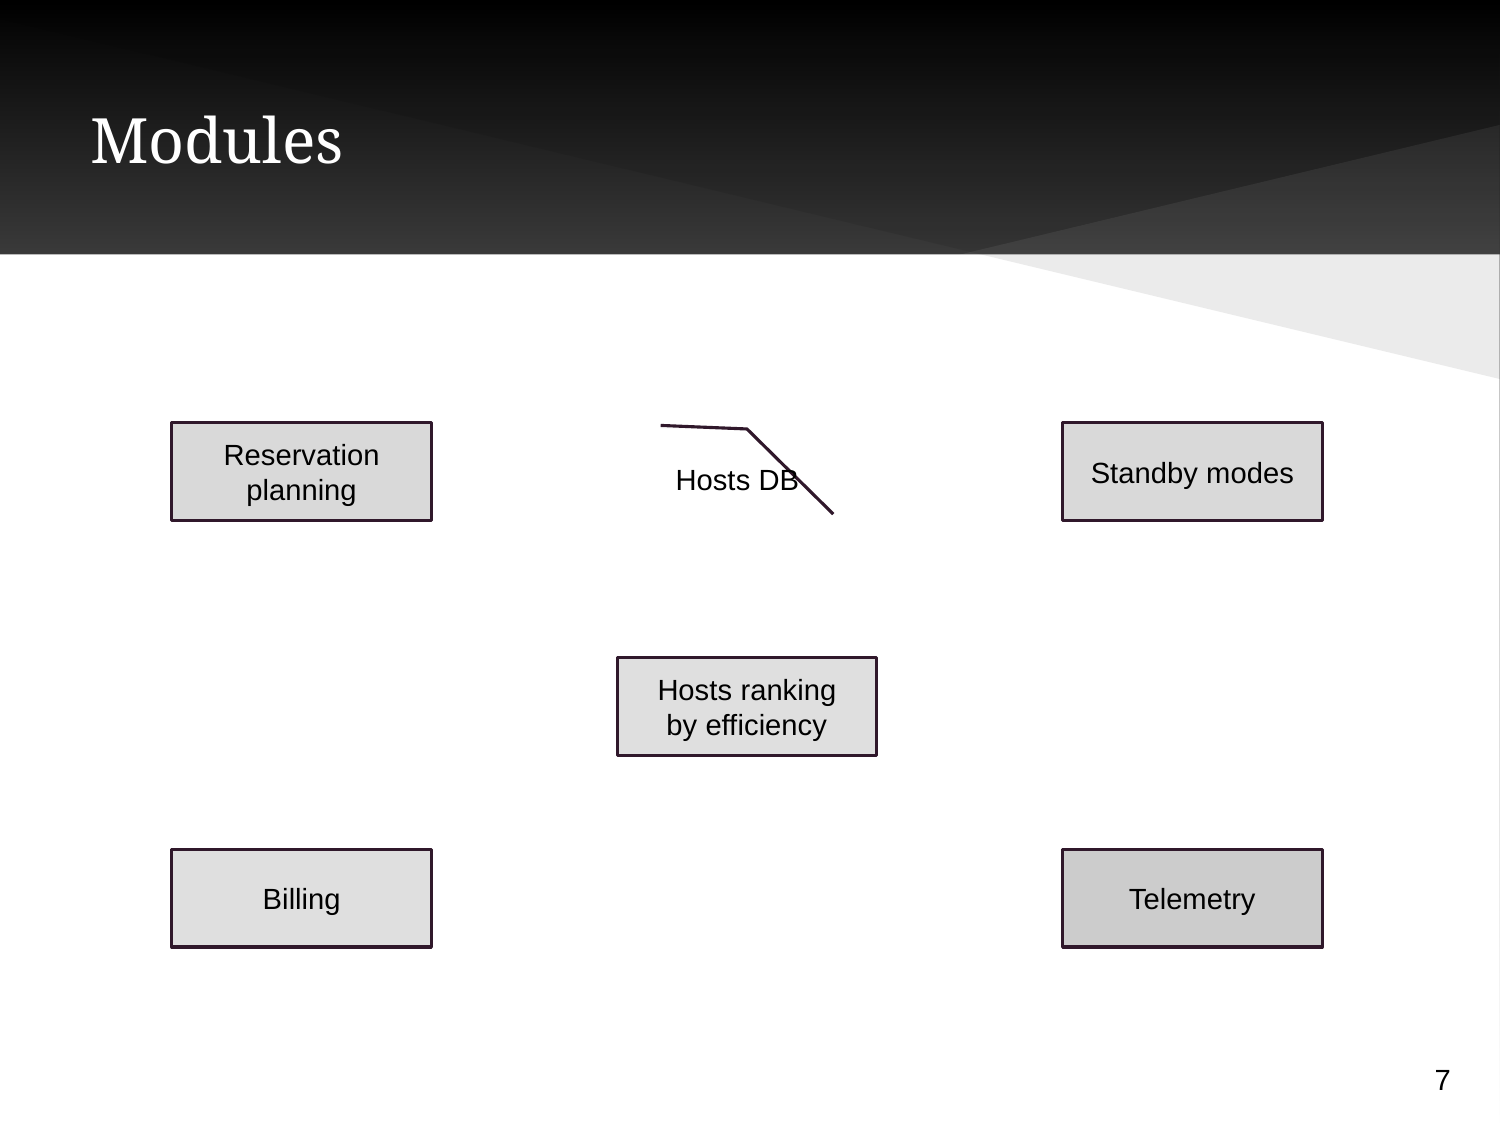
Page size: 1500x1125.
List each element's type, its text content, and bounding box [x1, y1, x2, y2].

text_box 7 [1419, 1046, 1471, 1097]
text_box Hosts ranking by efficiency [617, 657, 877, 756]
text_box Telemetry [1062, 849, 1323, 948]
text_box Billing [171, 849, 432, 948]
title Modules [75, 45, 1425, 233]
text_box Reservation planning [171, 422, 432, 521]
text_box Standby modes [1062, 422, 1323, 521]
